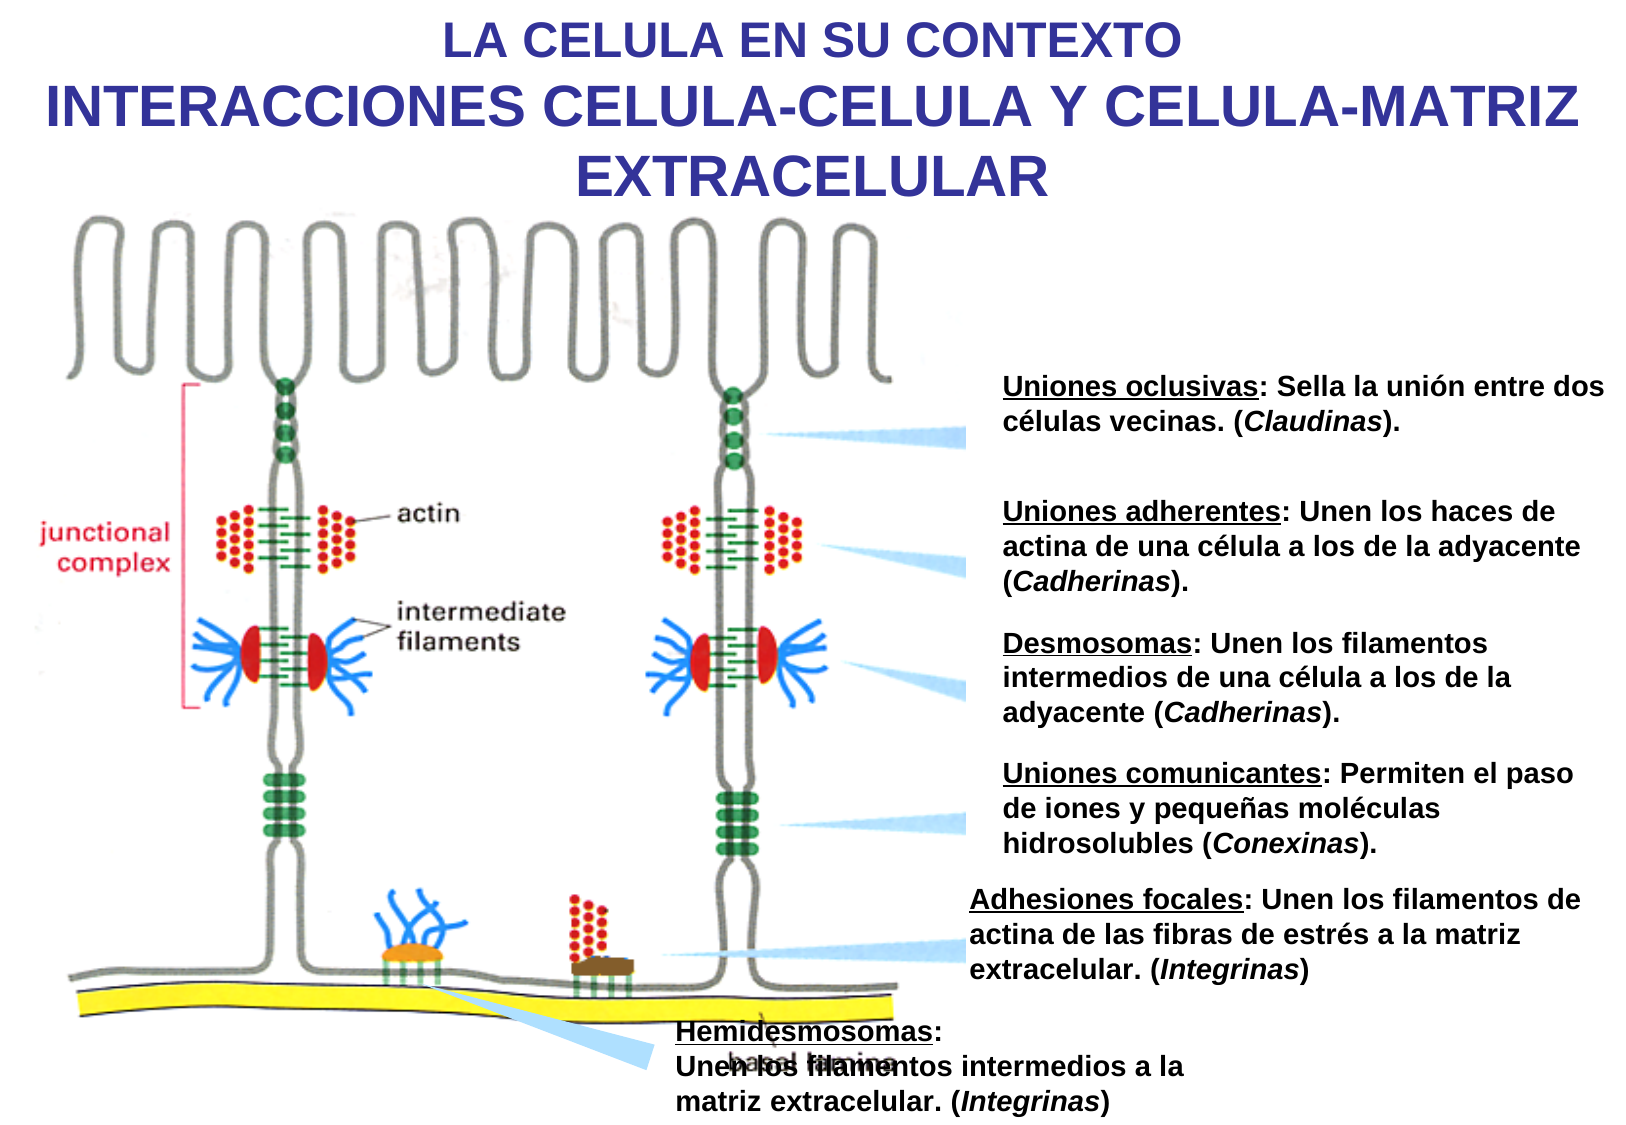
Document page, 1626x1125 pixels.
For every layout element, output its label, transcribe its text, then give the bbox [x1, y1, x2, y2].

text_box Uniones comunicantes: Permiten el paso de iones y pequeñas moléculas hidrosolubles (Conexinas). [987, 746, 1626, 867]
text_box Desmosomas: Unen los filamentos intermedios de una célula a los de la adyacente (Cadherinas). [987, 616, 1626, 737]
text_box [419, 983, 655, 1071]
text_box Hemidesmosomas: Unen los filamentos intermedios a la matriz extracelular. (Integrinas) [660, 1004, 1267, 1125]
text_box Uniones adherentes: Unen los haces de actina de una célula a los de la adyacente (Cadherinas). [987, 484, 1626, 605]
picture [12, 216, 966, 1113]
text_box Adhesiones focales: Unen los filamentos de actina de las fibras de estrés a la matriz extracelular. (Integrinas) [954, 872, 1626, 993]
text_box LA CELULA EN SU CONTEXTO INTERACCIONES CELULA-CELULA Y CELULA-MATRIZ EXTRACELULAR [0, 0, 1625, 216]
text_box Uniones oclusivas: Sella la unión entre dos células vecinas. (Claudinas). [987, 359, 1626, 446]
